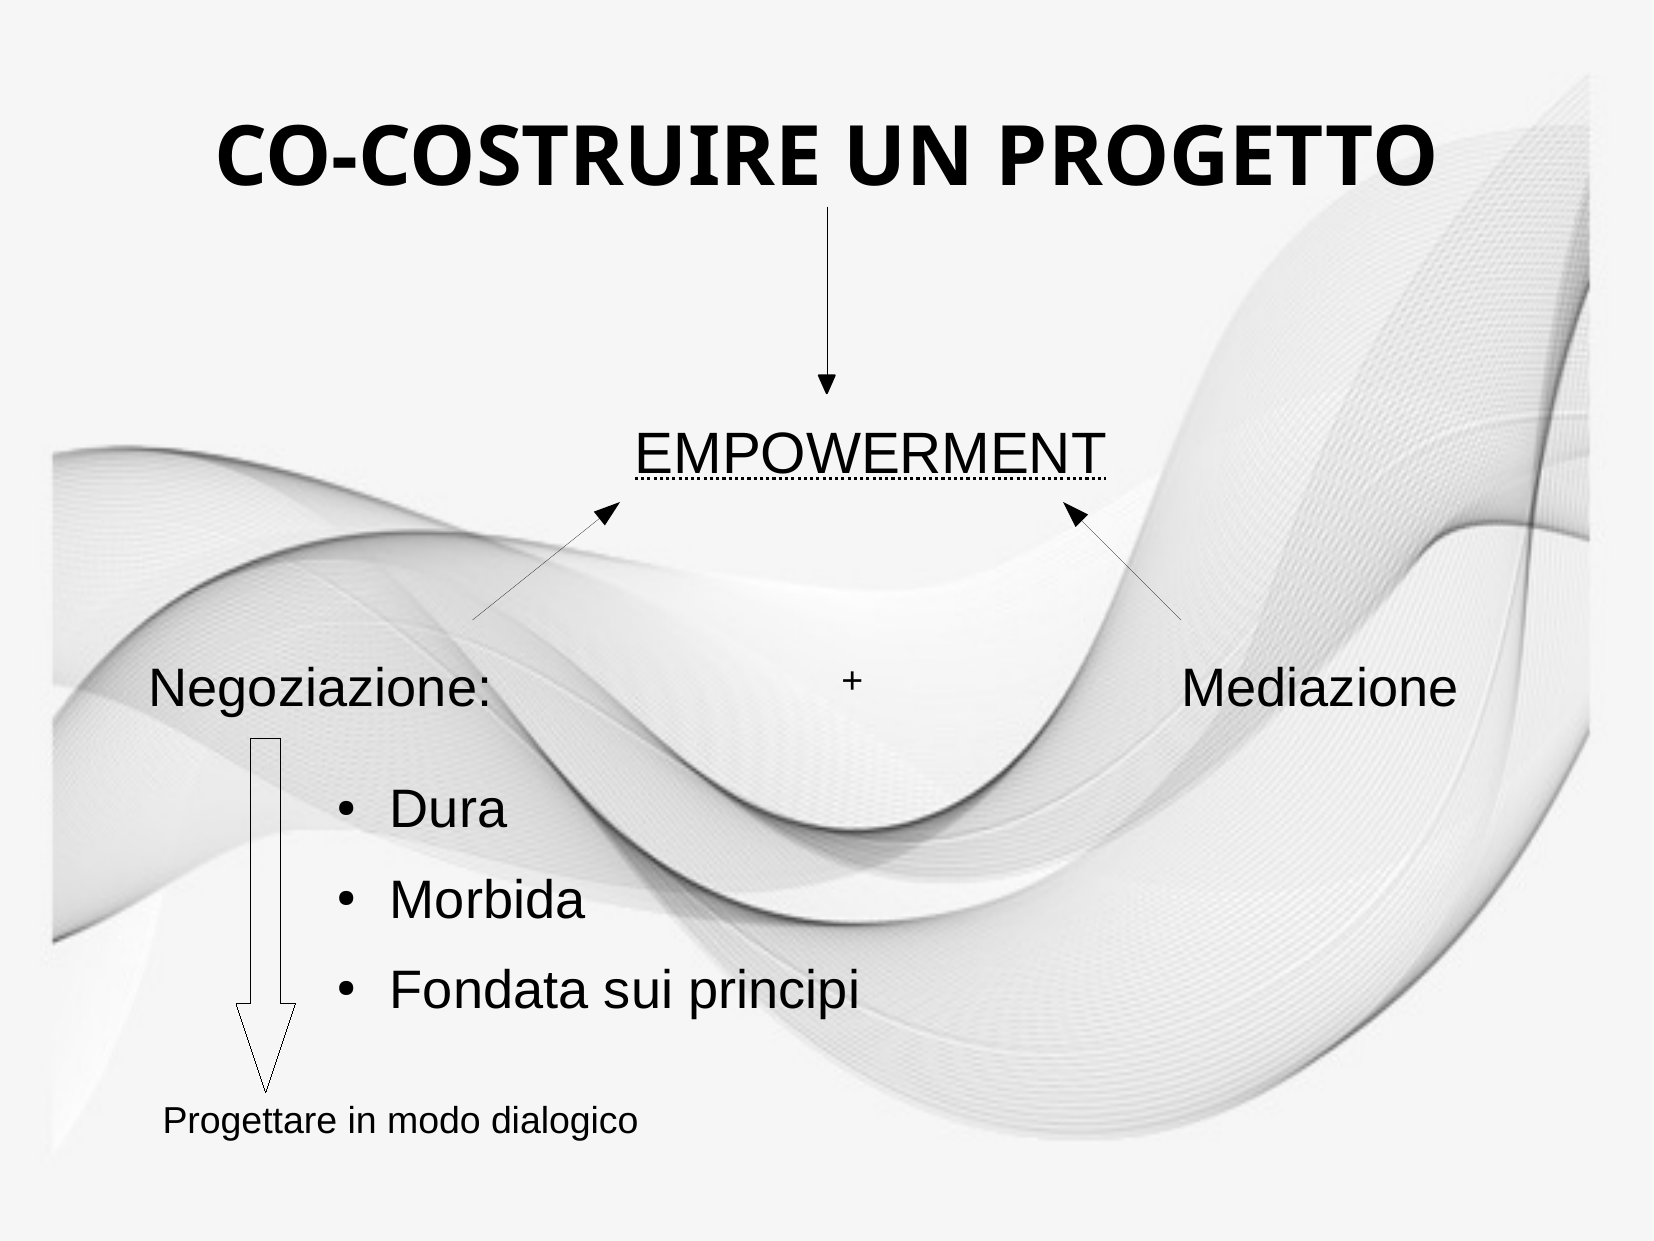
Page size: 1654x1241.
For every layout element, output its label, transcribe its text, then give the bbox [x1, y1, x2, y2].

text_box EMPOWERMENT [620, 413, 1152, 493]
picture [0, 0, 1654, 1241]
title CO-COSTRUIRE UN PROGETTO [82, 49, 1571, 257]
list Dura Morbida Fondata sui principi [318, 778, 1182, 1123]
text_box Mediazione [1151, 649, 1565, 786]
text_box Negoziazione: [88, 649, 621, 725]
text_box Progettare in modo dialogico [147, 1092, 680, 1150]
text_box + [826, 651, 886, 709]
